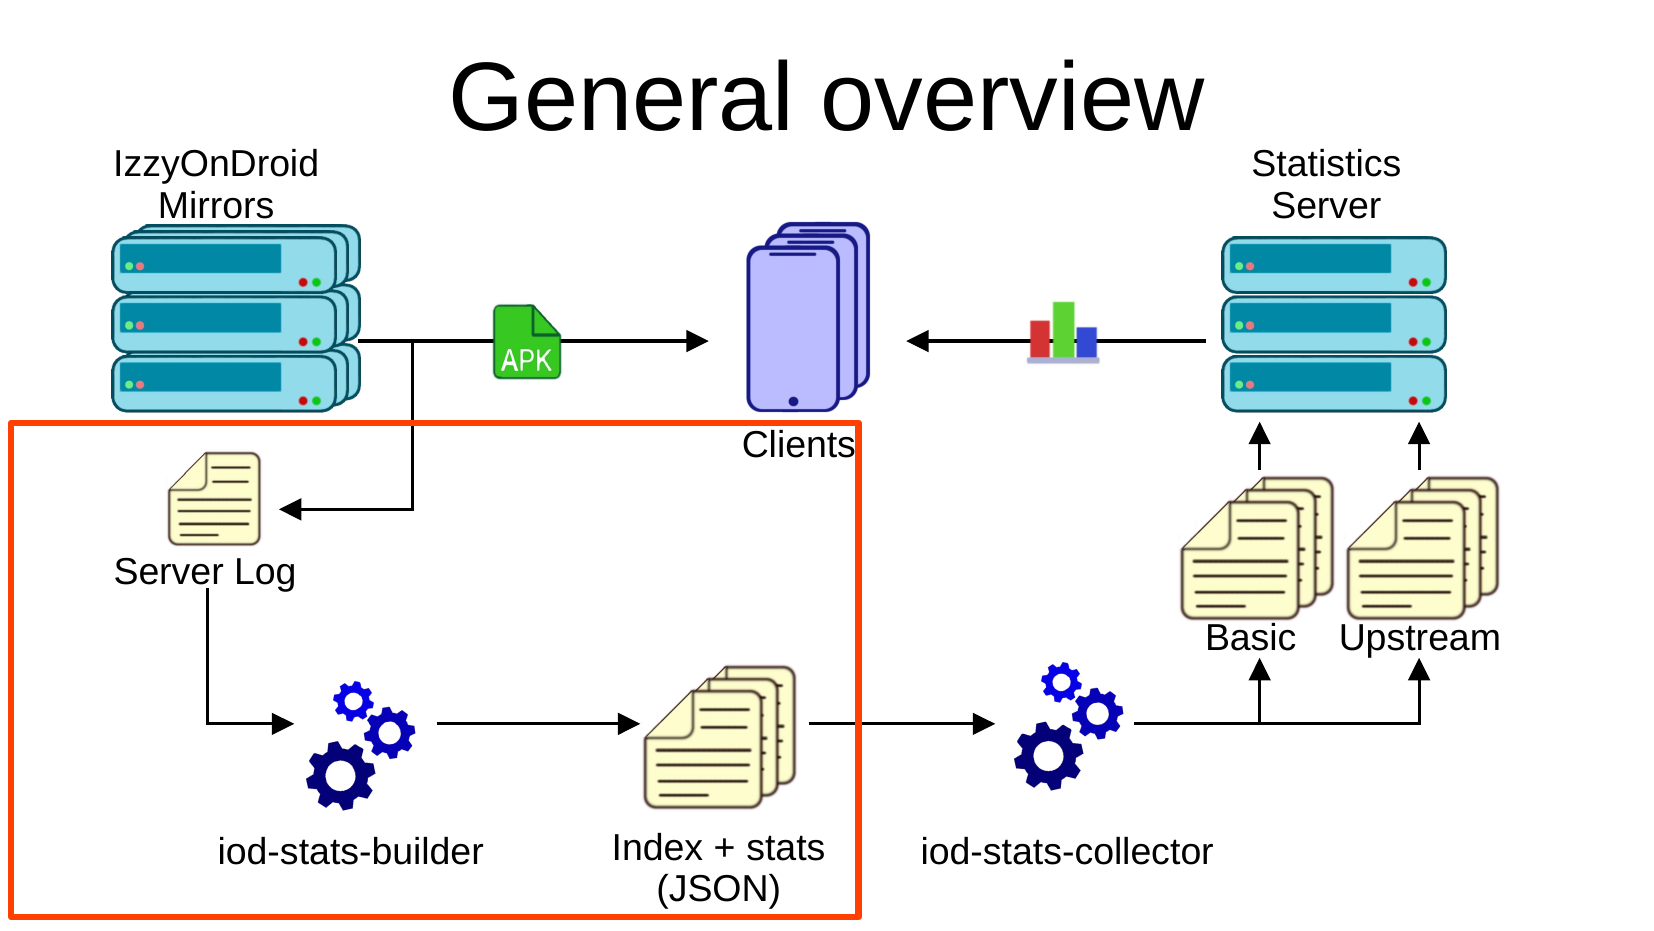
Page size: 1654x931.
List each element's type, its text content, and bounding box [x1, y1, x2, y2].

picture [1343, 473, 1502, 623]
text_box Server Log [98, 543, 339, 600]
text_box Statistics Server [1192, 134, 1460, 234]
text_box Index + stats (JSON) [537, 818, 900, 926]
picture [165, 449, 263, 543]
picture [745, 221, 871, 413]
picture [111, 234, 126, 249]
picture [1221, 236, 1448, 413]
text_box Basic [1190, 611, 1315, 667]
picture [111, 401, 124, 413]
text_box Clients [727, 416, 877, 516]
text_box IzzyOnDroid Mirrors [82, 134, 350, 234]
text_box Index + stats (JSON) [537, 818, 855, 914]
text_box iod-stats-builder [203, 822, 500, 880]
picture [1177, 473, 1337, 623]
picture [1221, 236, 1232, 249]
picture [111, 224, 362, 413]
picture [1013, 661, 1124, 791]
picture [640, 662, 799, 812]
title General overview [82, 19, 1571, 175]
text_box iod-stats-collector [905, 822, 1238, 880]
picture [1021, 298, 1101, 368]
picture [1221, 401, 1234, 413]
text_box Clients [727, 426, 855, 516]
picture [491, 302, 563, 381]
text_box Upstream [1323, 609, 1518, 667]
picture [305, 680, 416, 811]
